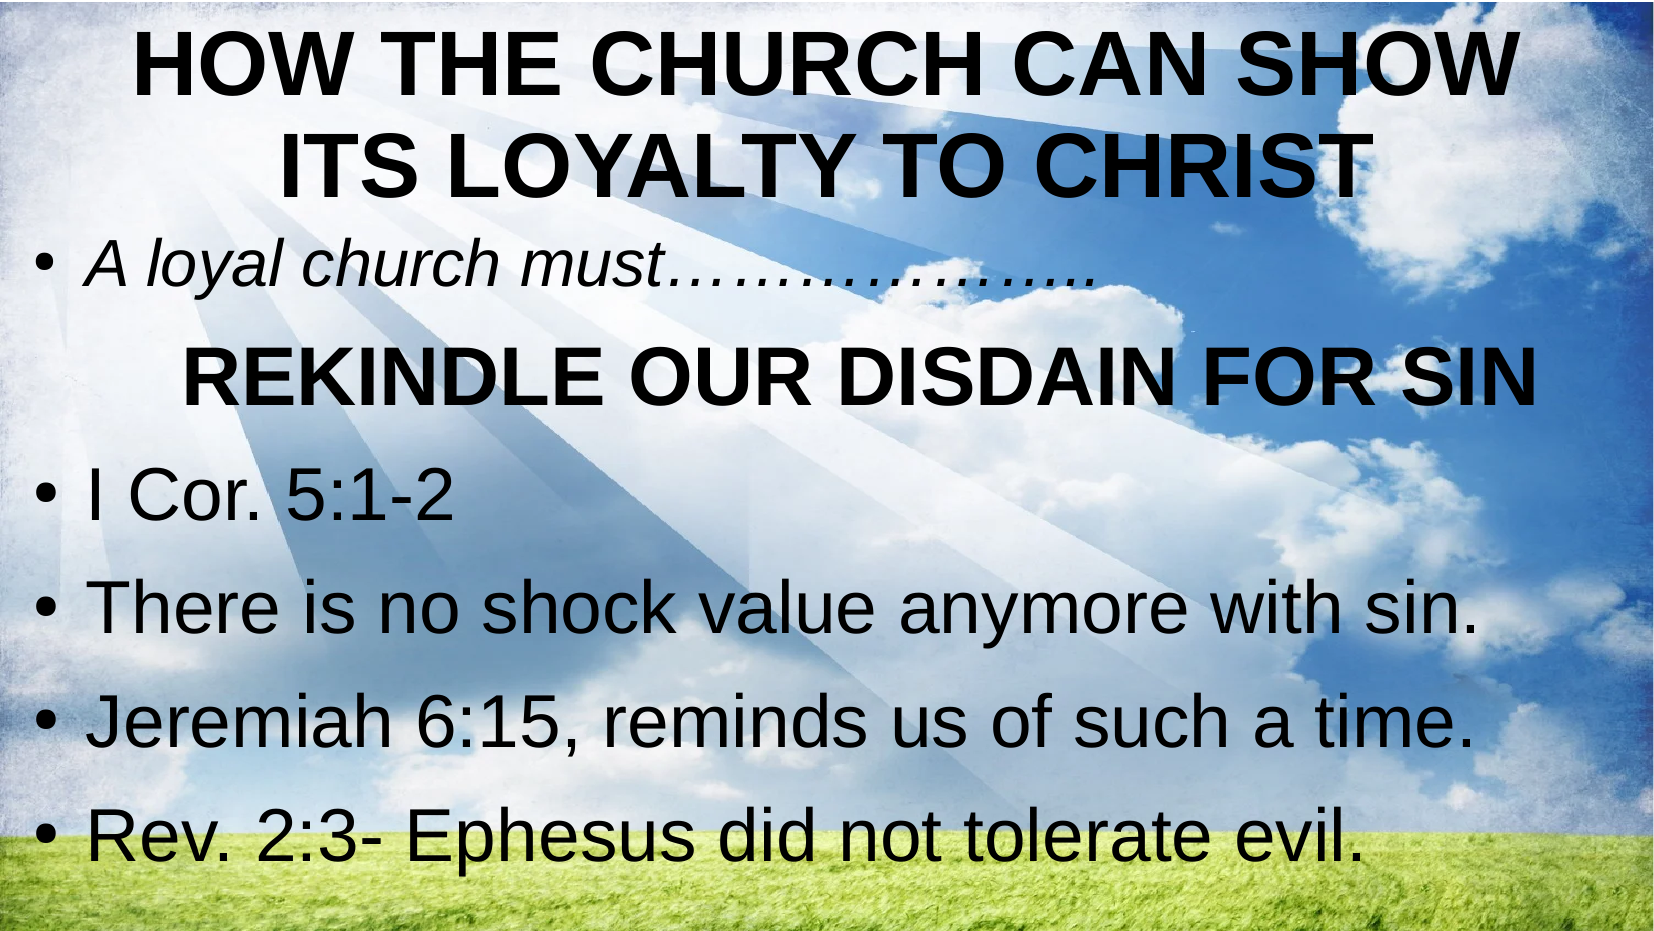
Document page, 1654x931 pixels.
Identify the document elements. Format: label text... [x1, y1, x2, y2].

title HOW THE CHURCH CAN SHOW ITS LOYALTY TO CHRIST [82, 12, 1571, 218]
list A loyal church must……………….. REKINDLE OUR DISDAIN FOR SIN I Cor. 5:1-2 There is no shock value anymore with sin. Jeremiah 6:15, reminds us of such a time. Rev. 2:3- Ephesus did not tolerate evil. [15, 225, 1636, 909]
picture [0, 2, 1654, 931]
